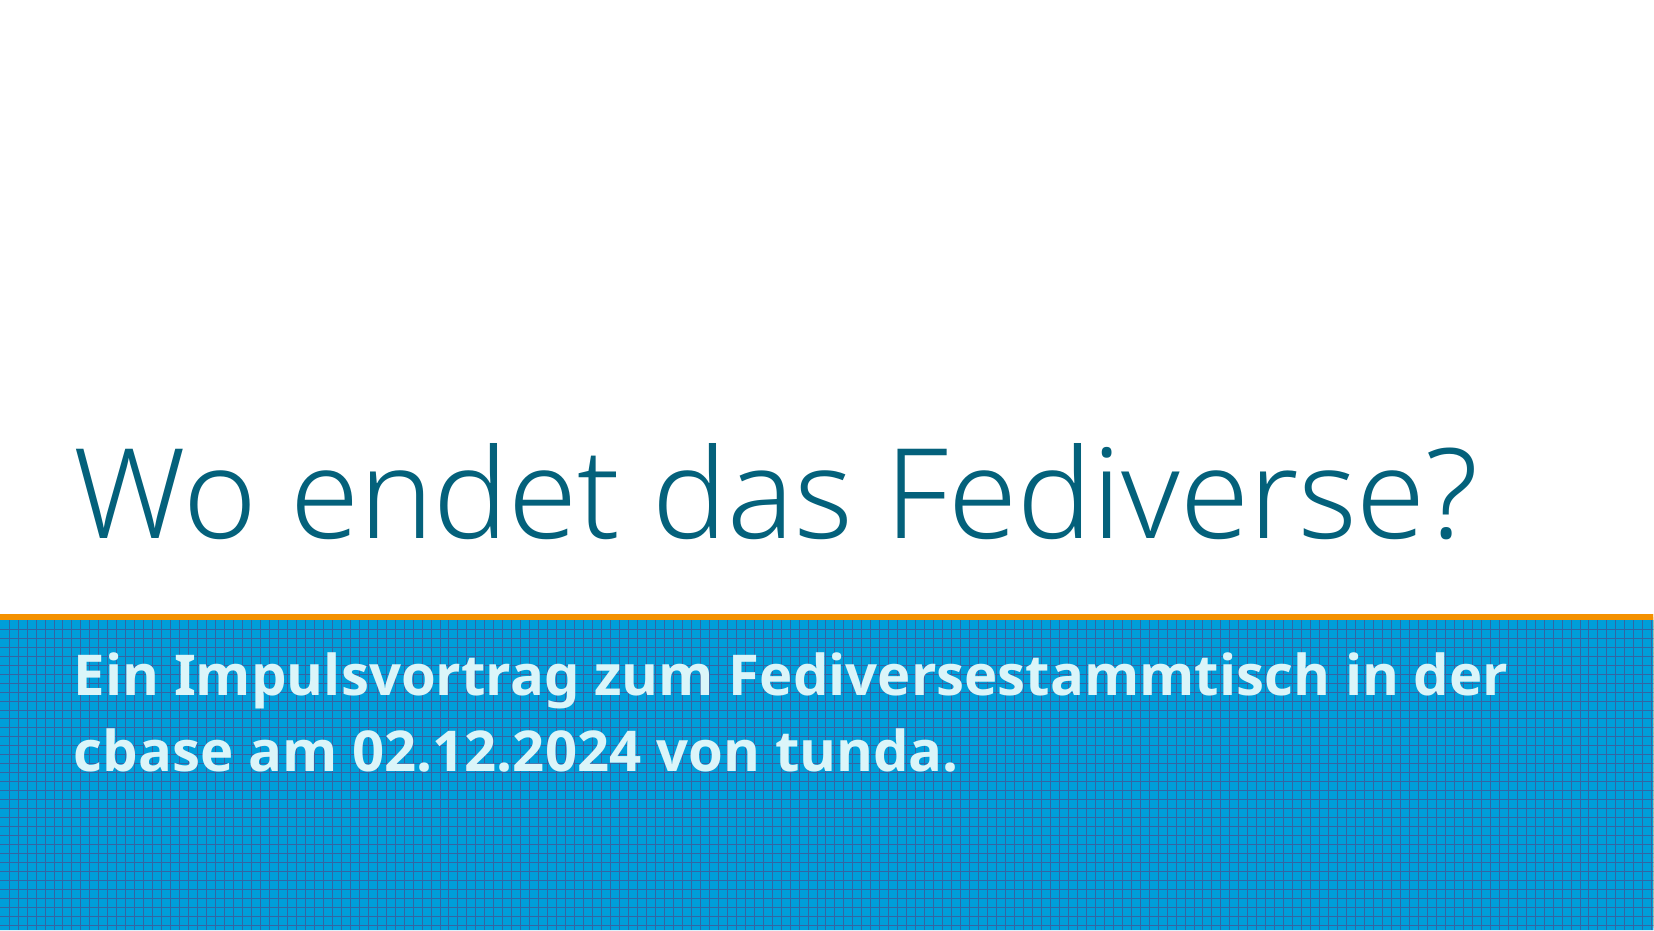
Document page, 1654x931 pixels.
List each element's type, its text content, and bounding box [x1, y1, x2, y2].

title Wo endet das Fediverse? [73, 44, 1551, 576]
subtitle Ein Impulsvortrag zum Fediversestammtisch in der cbase am 02.12.2024 von tunda. [73, 634, 1551, 827]
